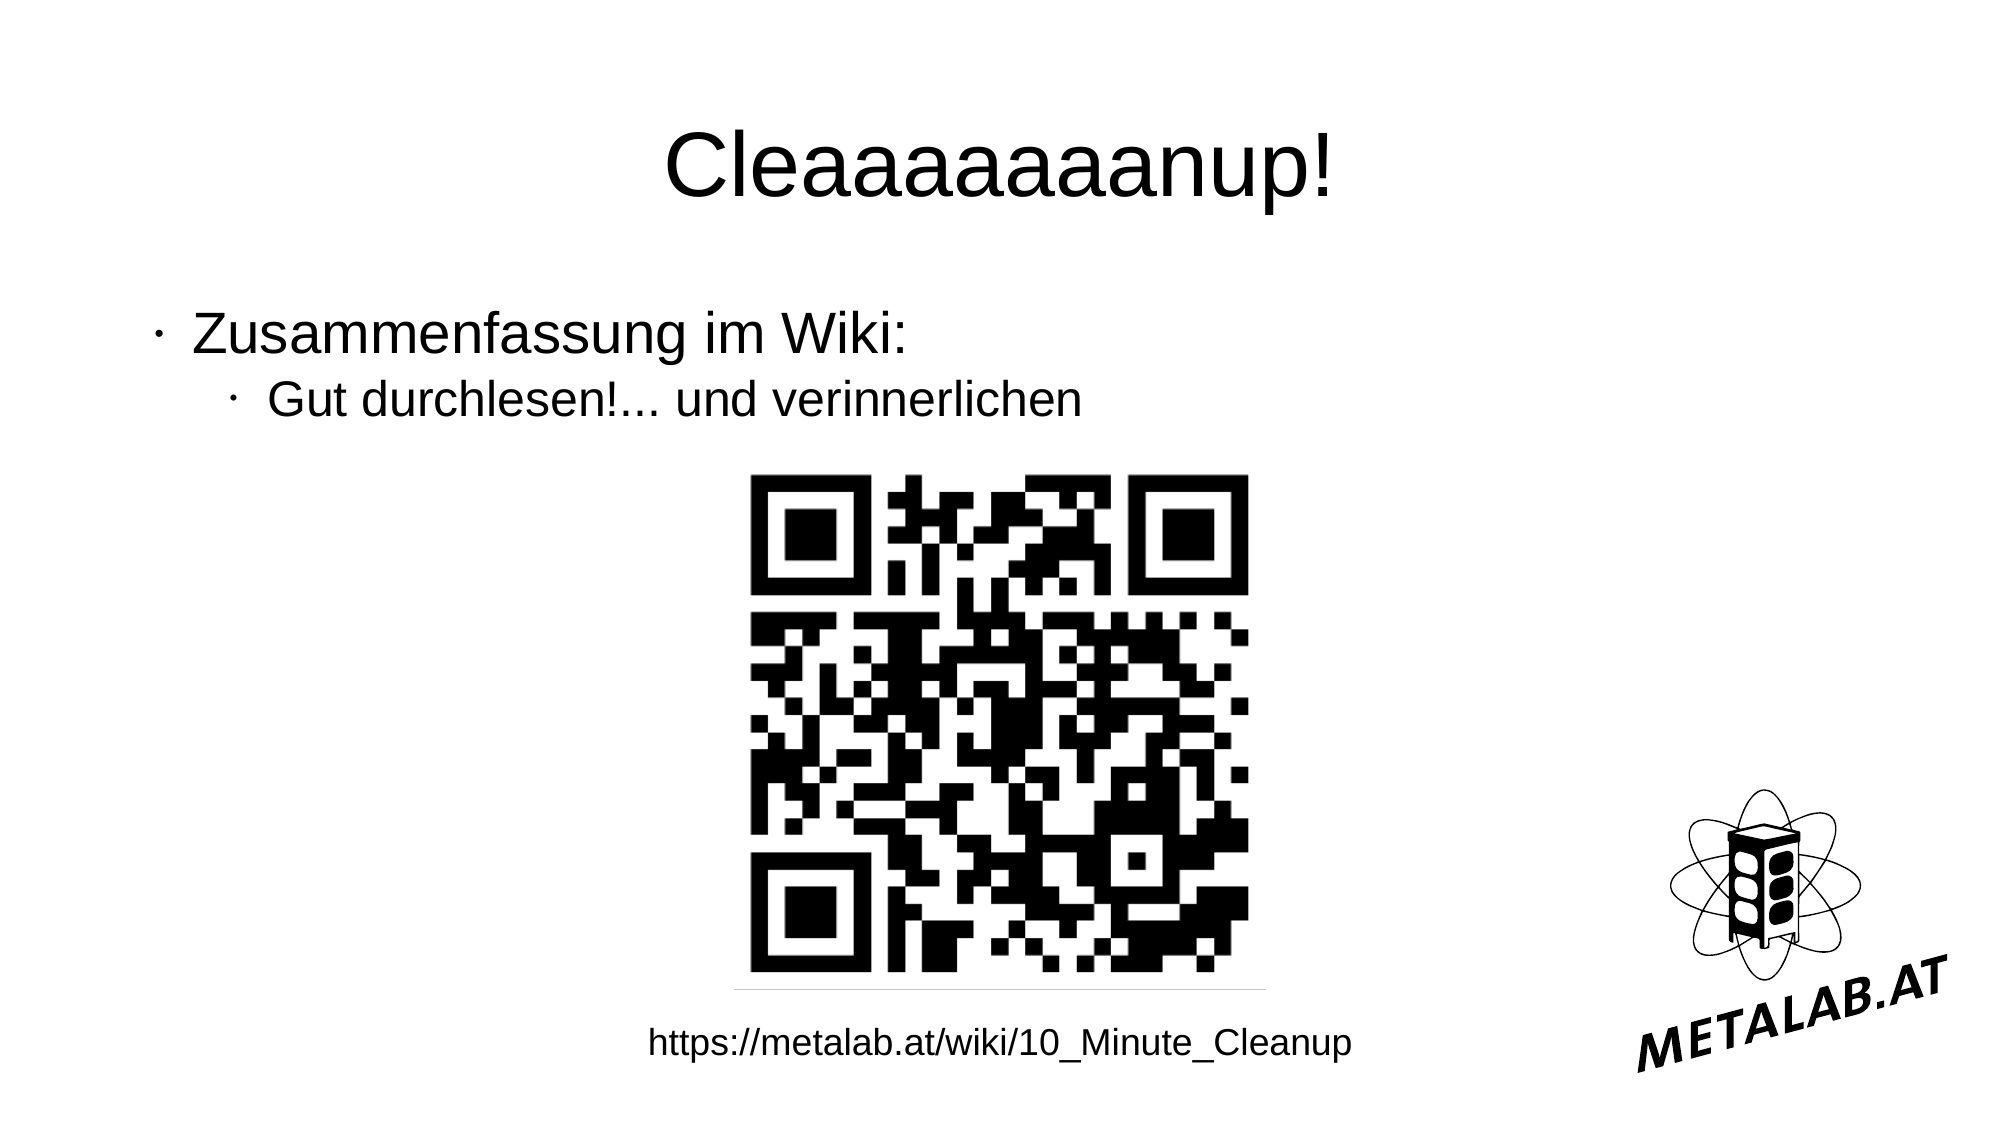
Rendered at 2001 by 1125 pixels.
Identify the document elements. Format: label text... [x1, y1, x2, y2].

picture [734, 458, 1266, 991]
list Zusammenfassung im Wiki: Gut durchlesen!... und verinnerlichen [137, 299, 1863, 1014]
text_box https://metalab.at/wiki/10_Minute_Cleanup [625, 1013, 1376, 1074]
title Cleaaaaaaanup! [137, 59, 1863, 278]
